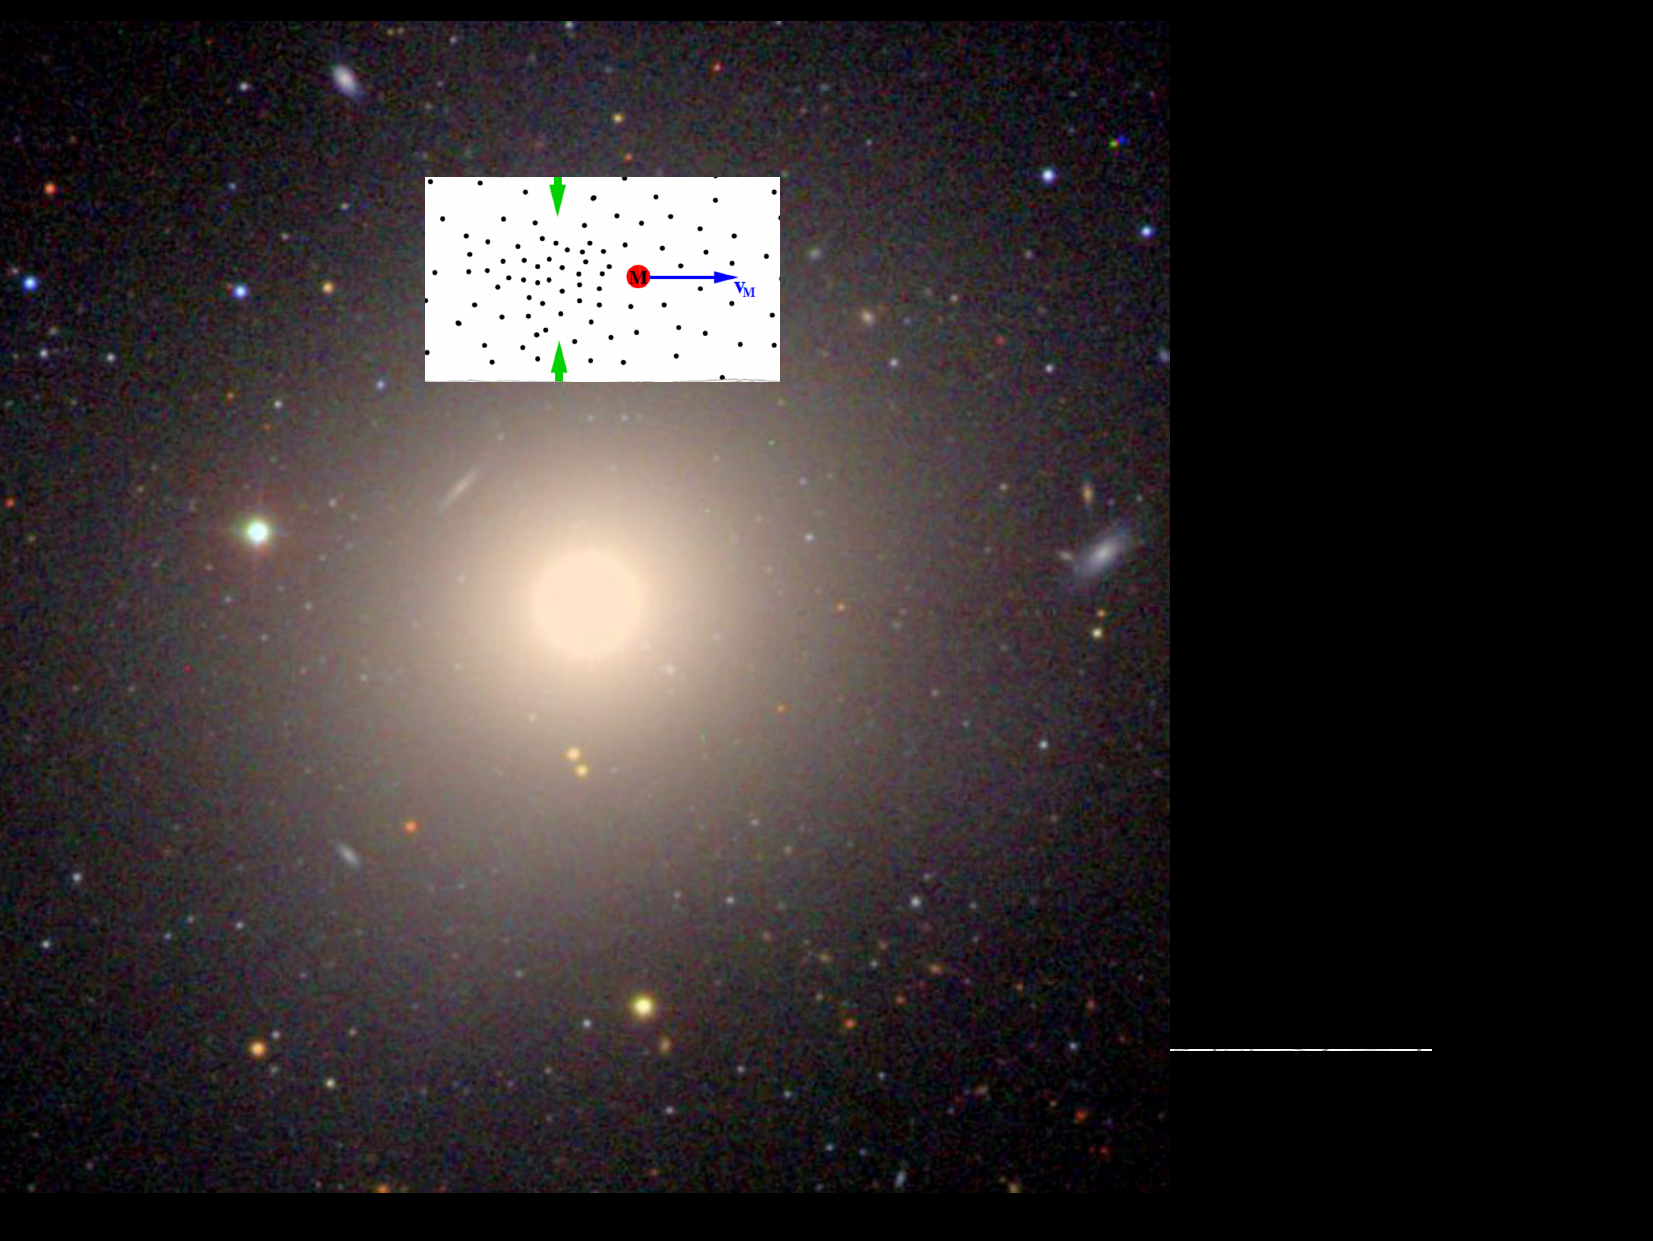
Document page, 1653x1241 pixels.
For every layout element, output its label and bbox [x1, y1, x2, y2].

picture [0, 21, 1432, 1193]
